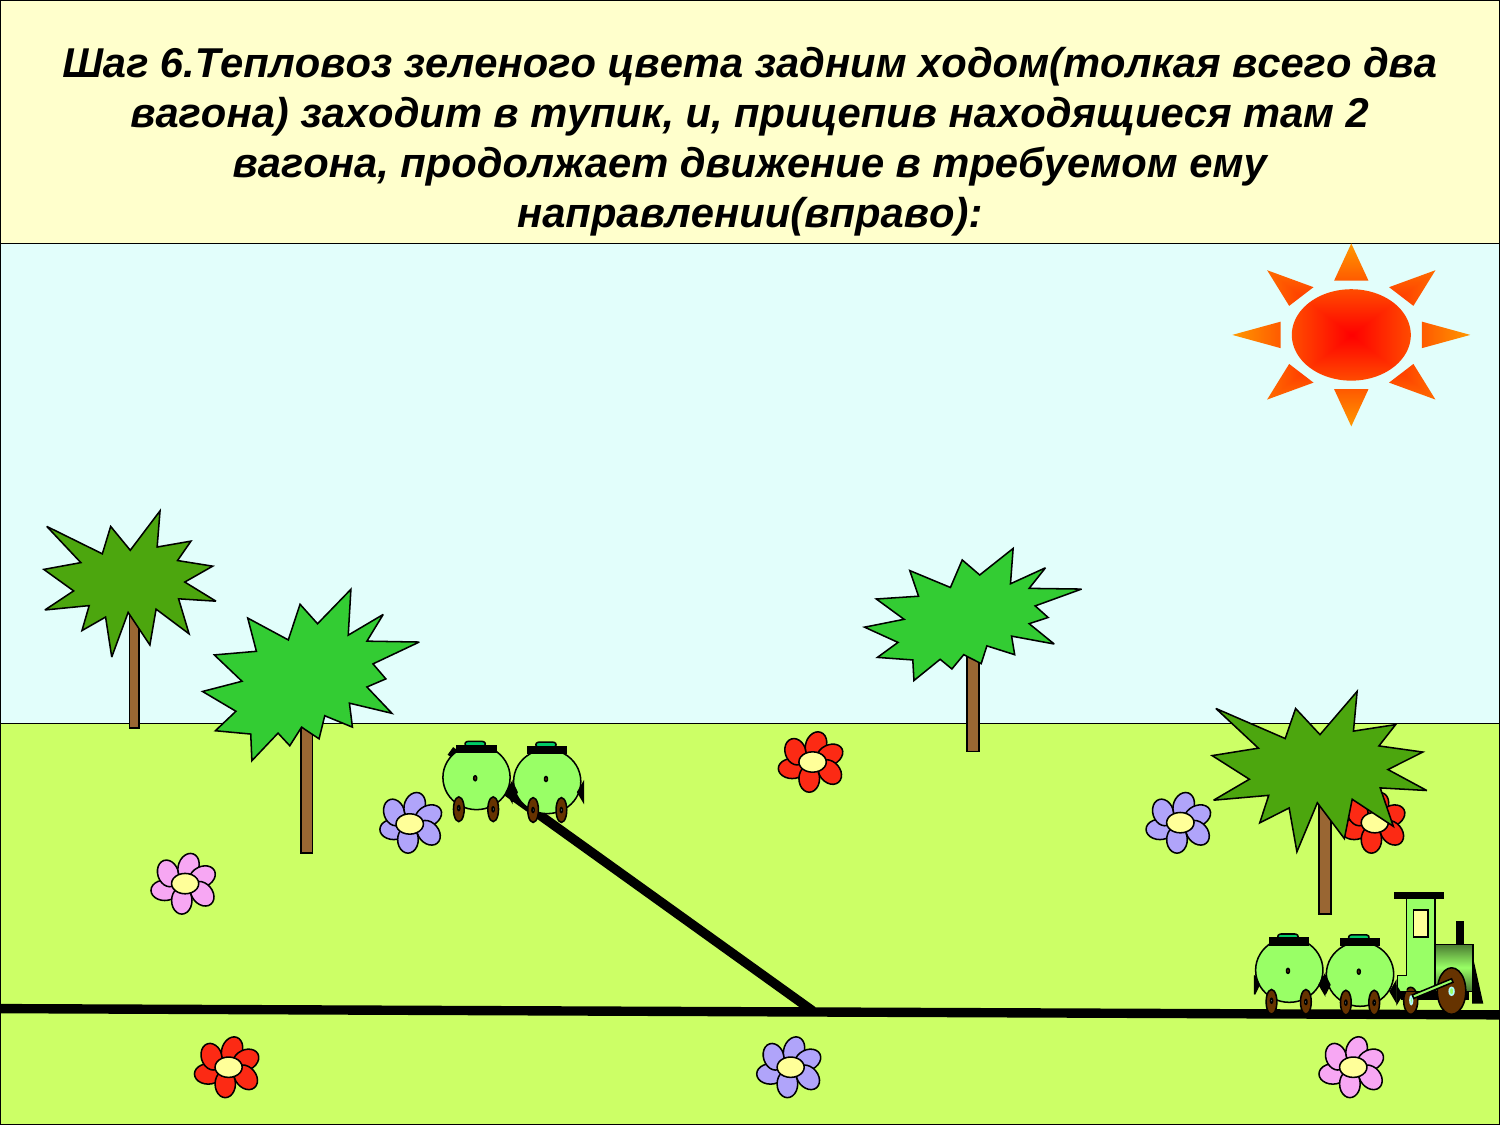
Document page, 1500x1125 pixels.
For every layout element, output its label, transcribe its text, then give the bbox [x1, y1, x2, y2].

title Шаг 6.Тепловоз зеленого цвета задним ходом(толкая всего два вагона) заходит в тупик, и, прицепив находящиеся там 2 вагона, продолжает движение в требуемом ему направлении(вправо): [47, 42, 1453, 185]
text_box [0, 1014, 1500, 1125]
text_box [0, 0, 1500, 1016]
